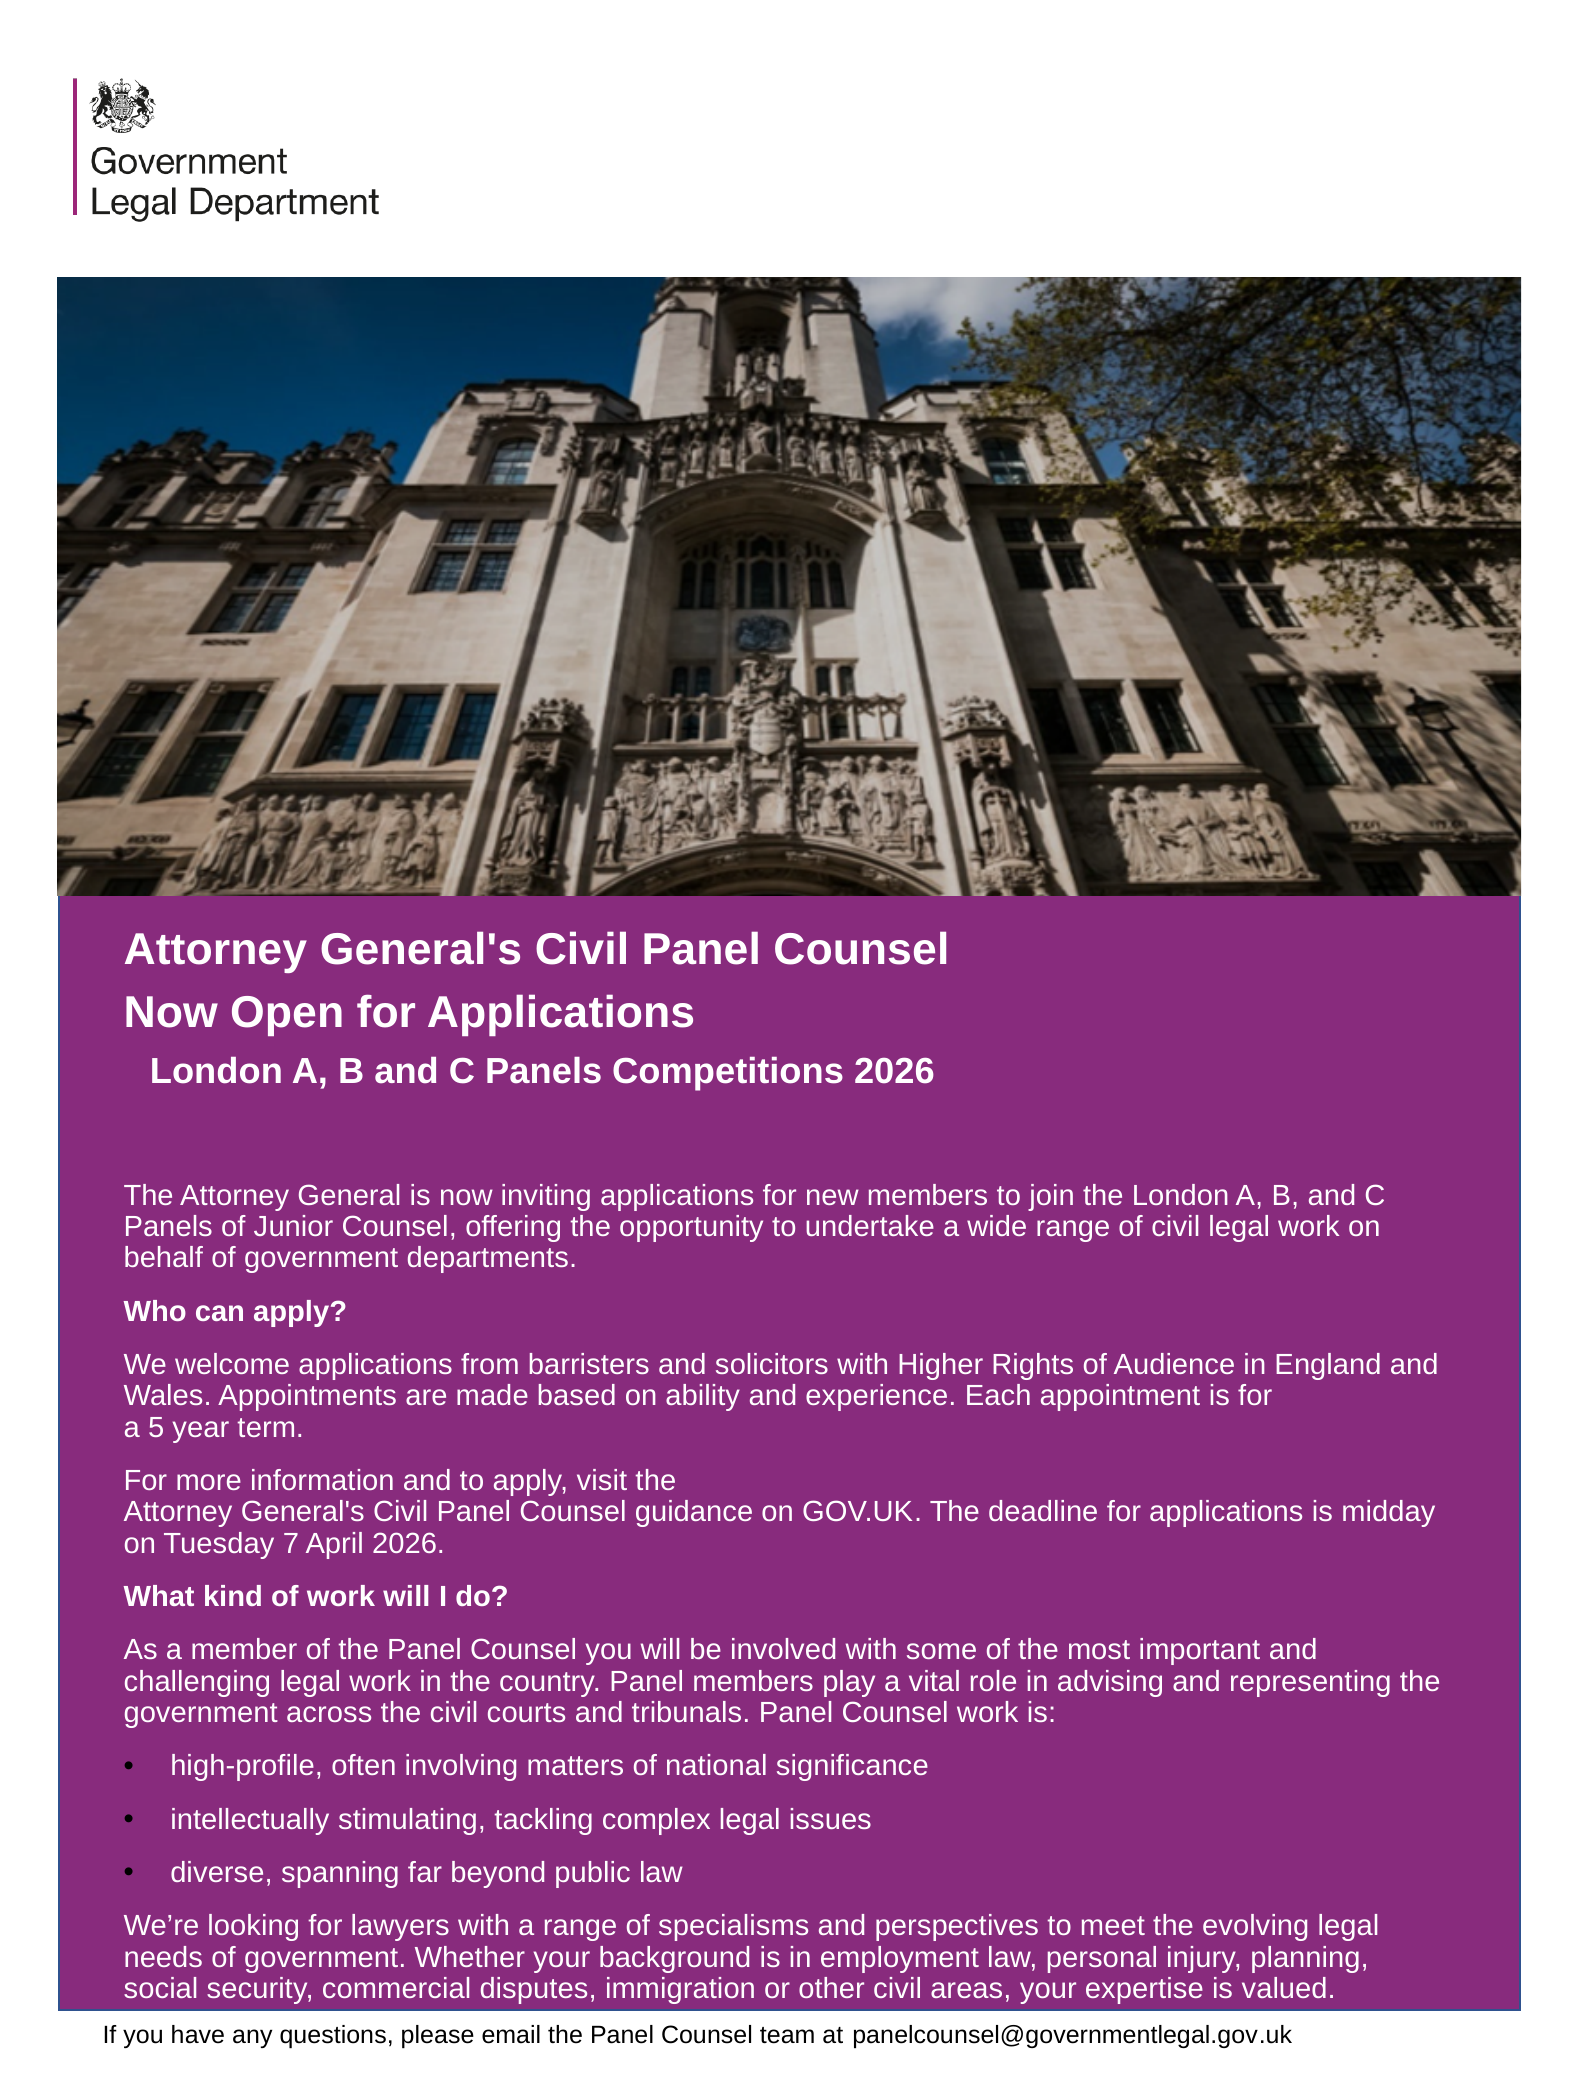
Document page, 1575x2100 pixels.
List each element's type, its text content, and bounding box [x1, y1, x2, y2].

text_box The Attorney General is now inviting applications for new members to join the London A, B, and C Panels of Junior Counsel, offering the opportunity to undertake a wide range of civil legal work on behalf of government departments. Who can apply? We welcome applications from barristers and solicitors with Higher Rights of Audience in England and Wales. Appointments are made based on ability and experience. Each appointment is for a 5 year term. For more information and to apply, visit the Attorney General's Civil Panel Counsel guidance on GOV.UK. The deadline for applications is midday on Tuesday 7 April 2026. What kind of work will I do? As a member of the Panel Counsel you will be involved with some of the most important and challenging legal work in the country. Panel members play a vital role in advising and representing the government across the civil courts and tribunals. Panel Counsel work is: high-profile, often involving matters of national significance intellectually stimulating, tackling complex legal issues diverse, spanning far beyond public law We’re looking for lawyers with a range of specialisms and perspectives to meet the evolving legal needs of government. Whether your background is in employment law, personal injury, planning, social security, commercial disputes, immigration or other civil areas, your expertise is valued. [108, 1172, 1466, 2011]
text_box If you have any questions, please email the Panel Counsel team at panelcounsel@governmentlegal.gov.uk [87, 2011, 1523, 2100]
picture [57, 277, 1522, 896]
picture [59, 62, 392, 226]
list Attorney General's Civil Panel Counsel Now Open for Applications London A, B and C Panels Competitions 2026 [108, 918, 1467, 1100]
text_box [59, 896, 1520, 2010]
